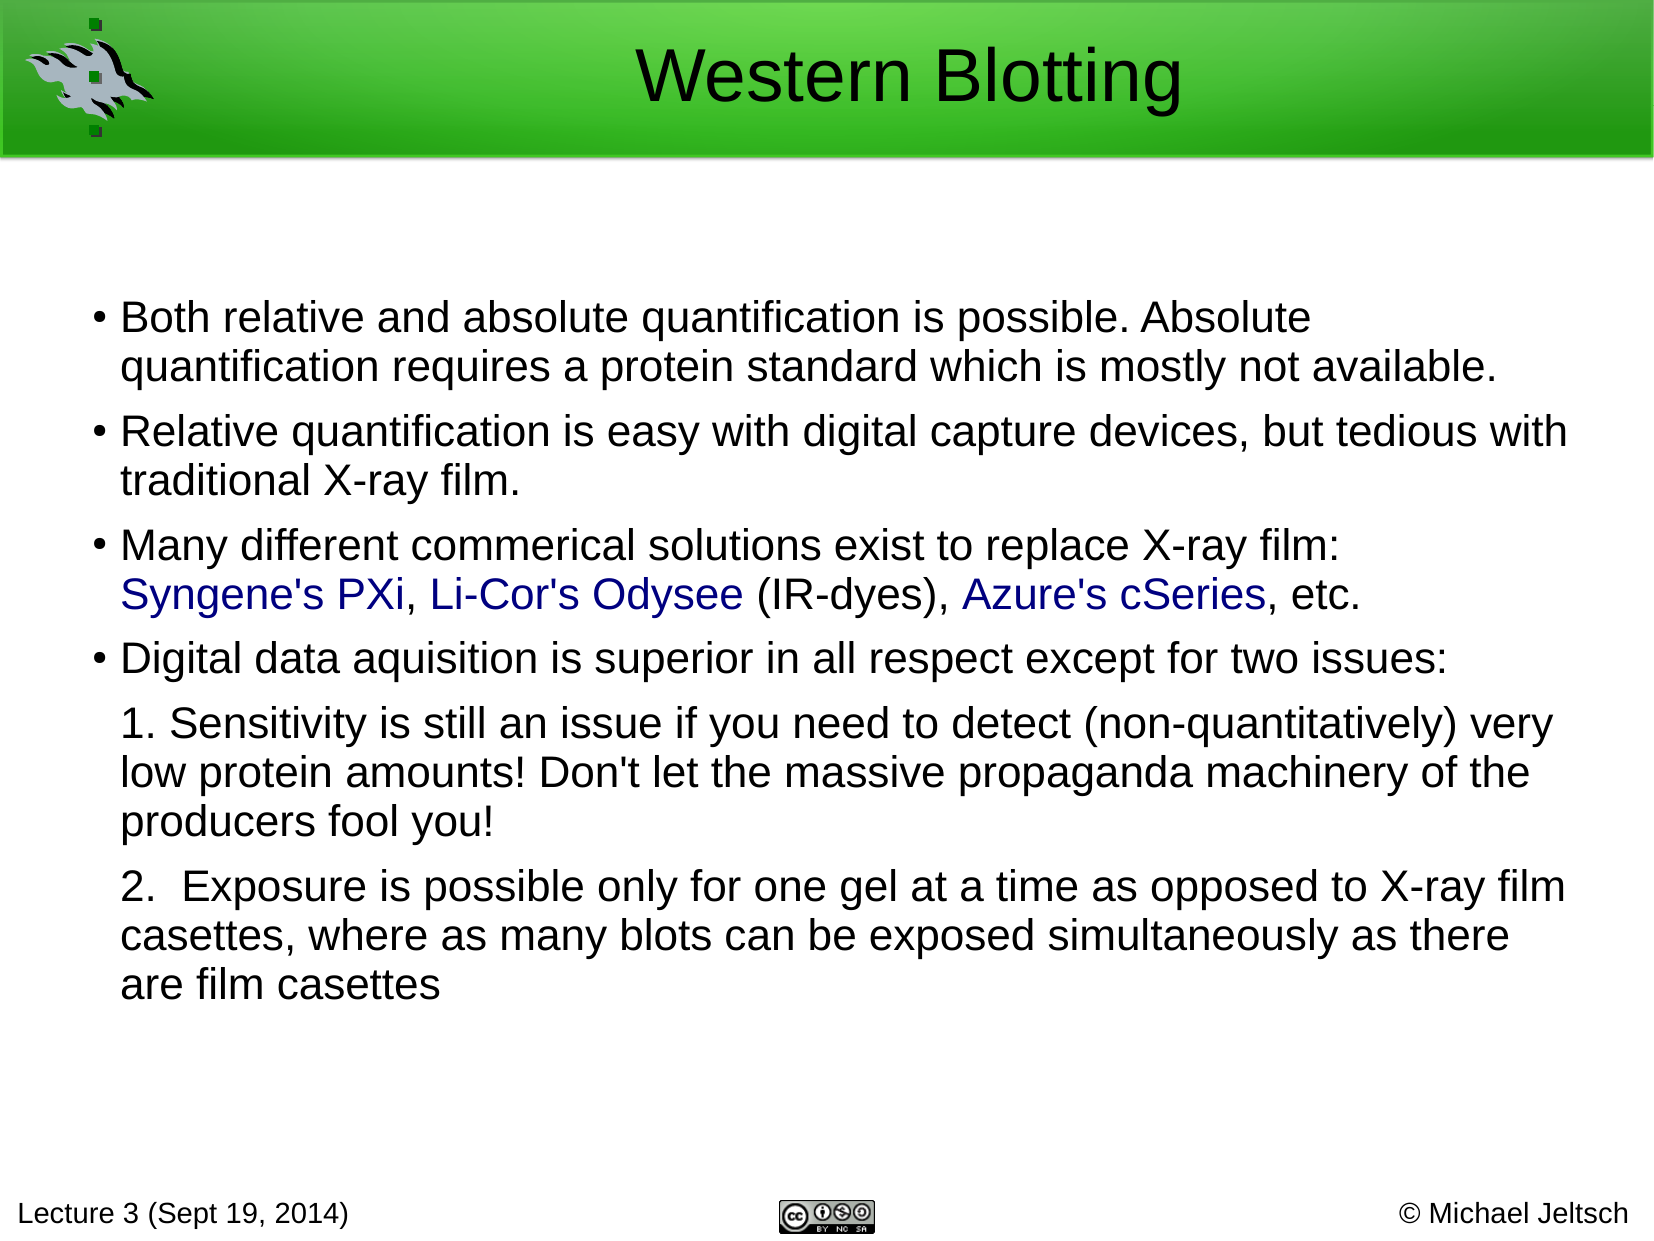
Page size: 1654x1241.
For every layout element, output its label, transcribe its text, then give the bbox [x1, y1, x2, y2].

title Western Blotting [289, 30, 1531, 121]
picture [779, 1200, 875, 1234]
list Both relative and absolute quantification is possible. Absolute quantification requires a protein standard which is mostly not available. Relative quantification is easy with digital capture devices, but tedious with traditional X-ray film. Many different commerical solutions exist to replace X-ray film: Syngene's PXi, Li-Cor's Odysee (IR-dyes), Azure's cSeries, etc. Digital data aquisition is superior in all respect except for two issues: 1. Sensitivity is still an issue if you need to detect (non-quantitatively) very low protein amounts! Don't let the massive propaganda machinery of the producers fool you! 2. Exposure is possible only for one gel at a time as opposed to X-ray film casettes, where as many blots can be exposed simultaneously as there are film casettes [82, 293, 1571, 1013]
